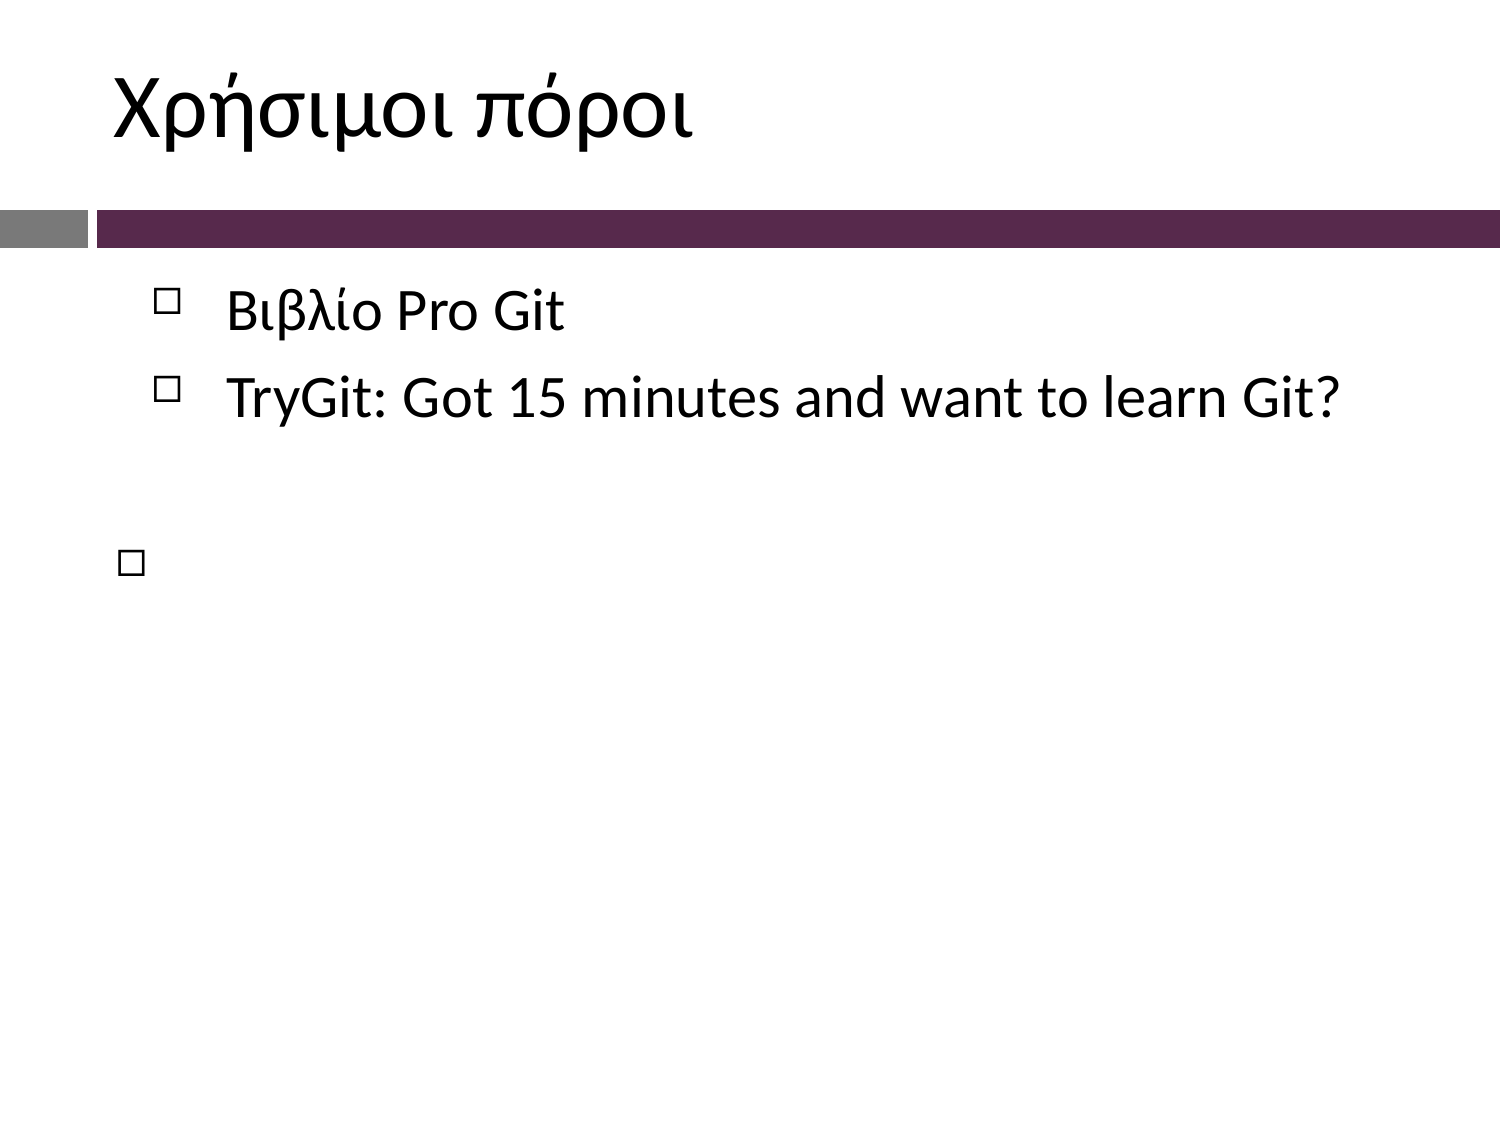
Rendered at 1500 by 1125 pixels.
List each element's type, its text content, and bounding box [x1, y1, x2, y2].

list Βιβλίο Pro Git TryGit: Got 15 minutes and want to learn Git? [100, 262, 1438, 1000]
title Χρήσιμοι πόροι [100, 19, 1438, 182]
